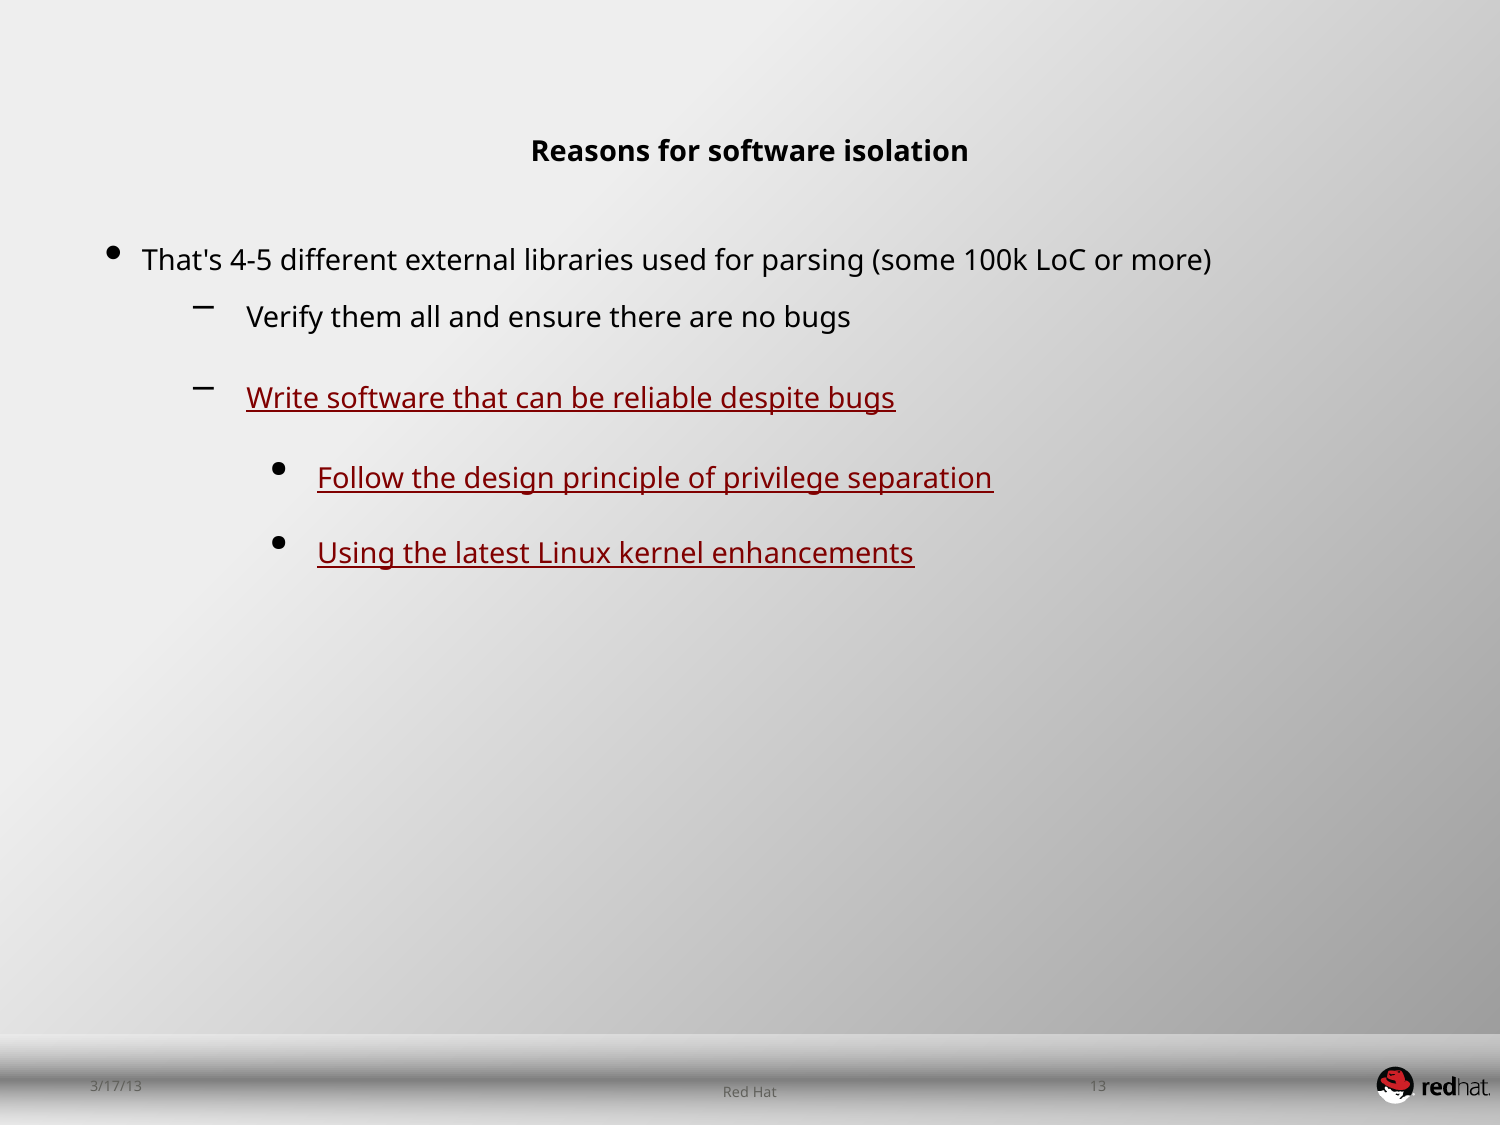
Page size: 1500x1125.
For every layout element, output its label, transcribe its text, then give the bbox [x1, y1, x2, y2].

slide_number <number> [1074, 1051, 1337, 1112]
footer Red Hat [300, 1065, 1200, 1110]
title Reasons for software isolation [75, 22, 1426, 188]
list That's 4-5 different external libraries used for parsing (some 100k LoC or more) Verify them all and ensure there are no bugs Write software that can be reliable despite bugs Follow the design principle of privilege separation Using the latest Linux kernel enhancements [74, 209, 1425, 1012]
picture [1364, 1057, 1500, 1110]
slide_number 3/17/13 [75, 1051, 425, 1112]
